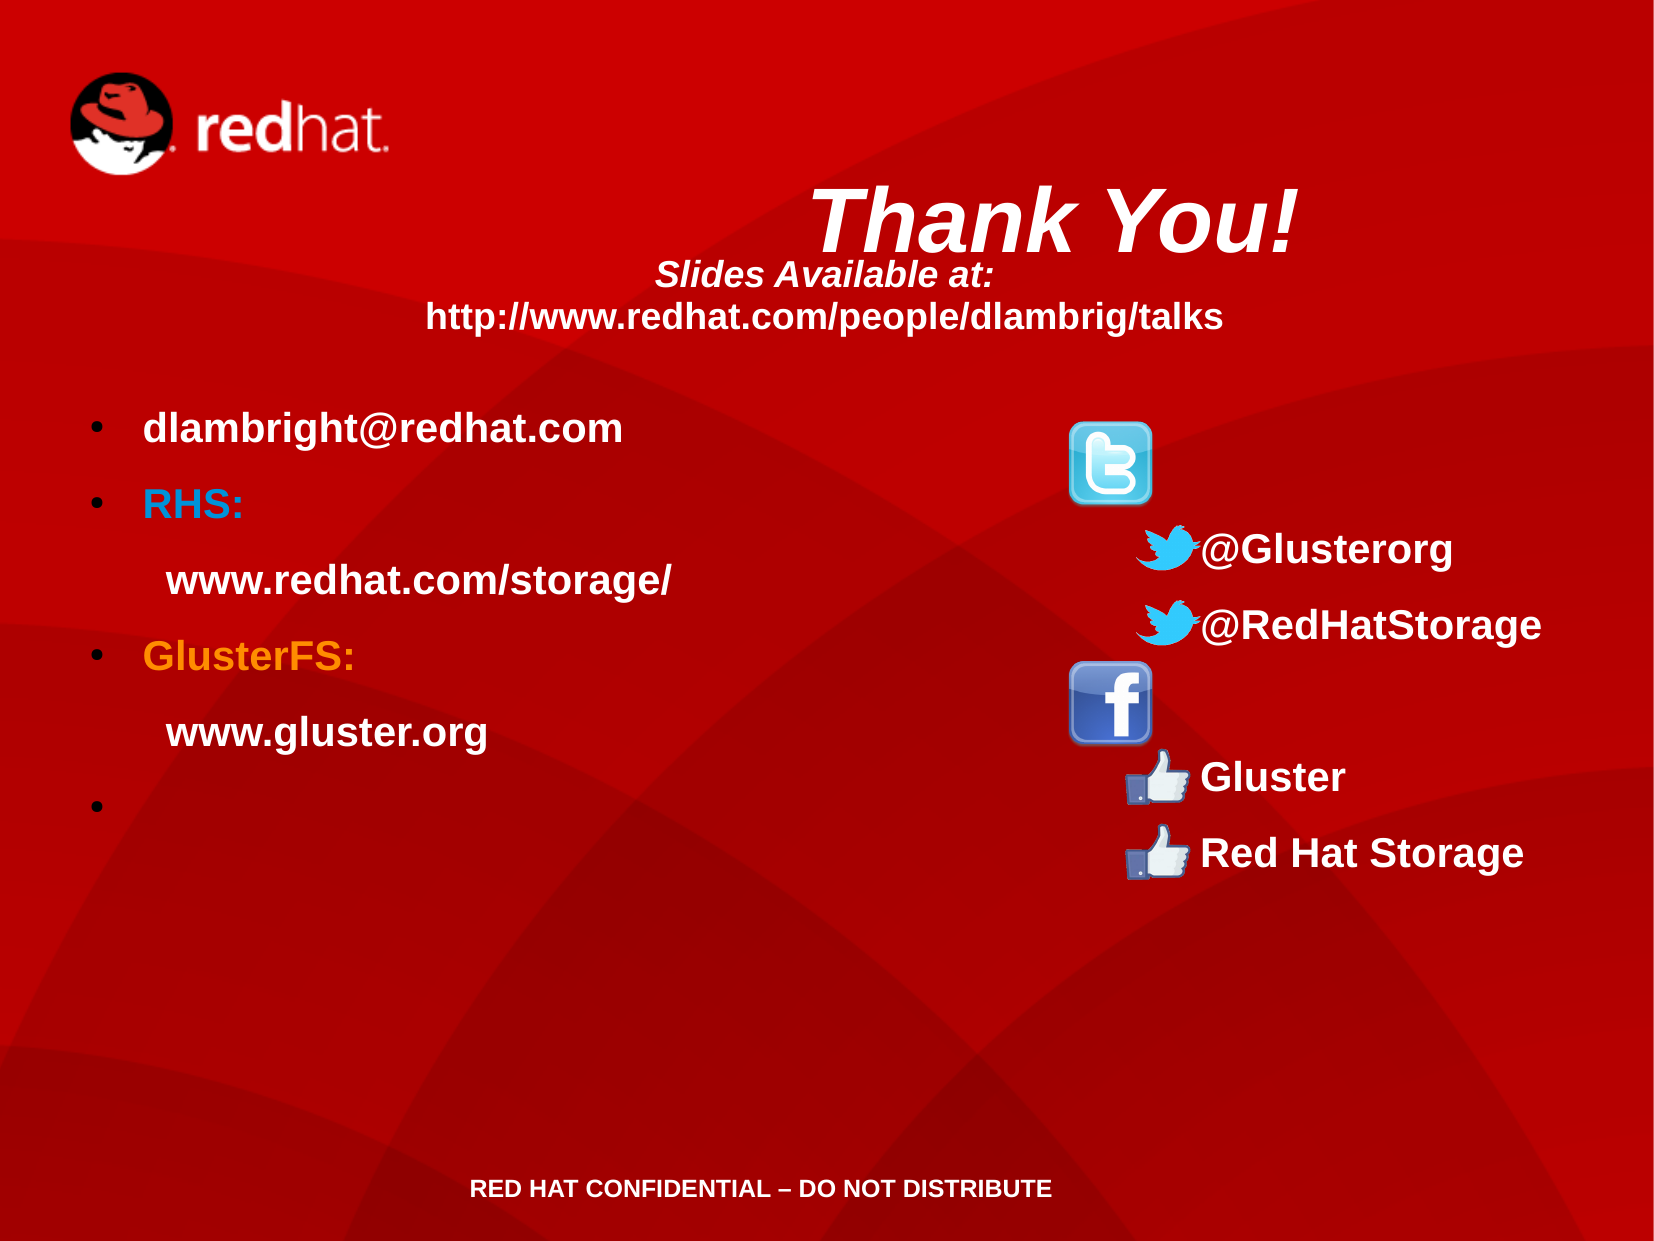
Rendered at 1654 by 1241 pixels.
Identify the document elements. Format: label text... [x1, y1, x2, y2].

list @Glusterorg @RedHatStorage Gluster Red Hat Storage [1200, 450, 1591, 1096]
list dlambright@redhat.com RHS: www.redhat.com/storage/ GlusterFS: www.gluster.org [71, 405, 1036, 1141]
picture [0, 0, 1654, 1241]
text_box Thank You! [453, 127, 1654, 263]
text_box Slides Available at: http://www.redhat.com/people/dlambrig/talks [262, 246, 1388, 387]
